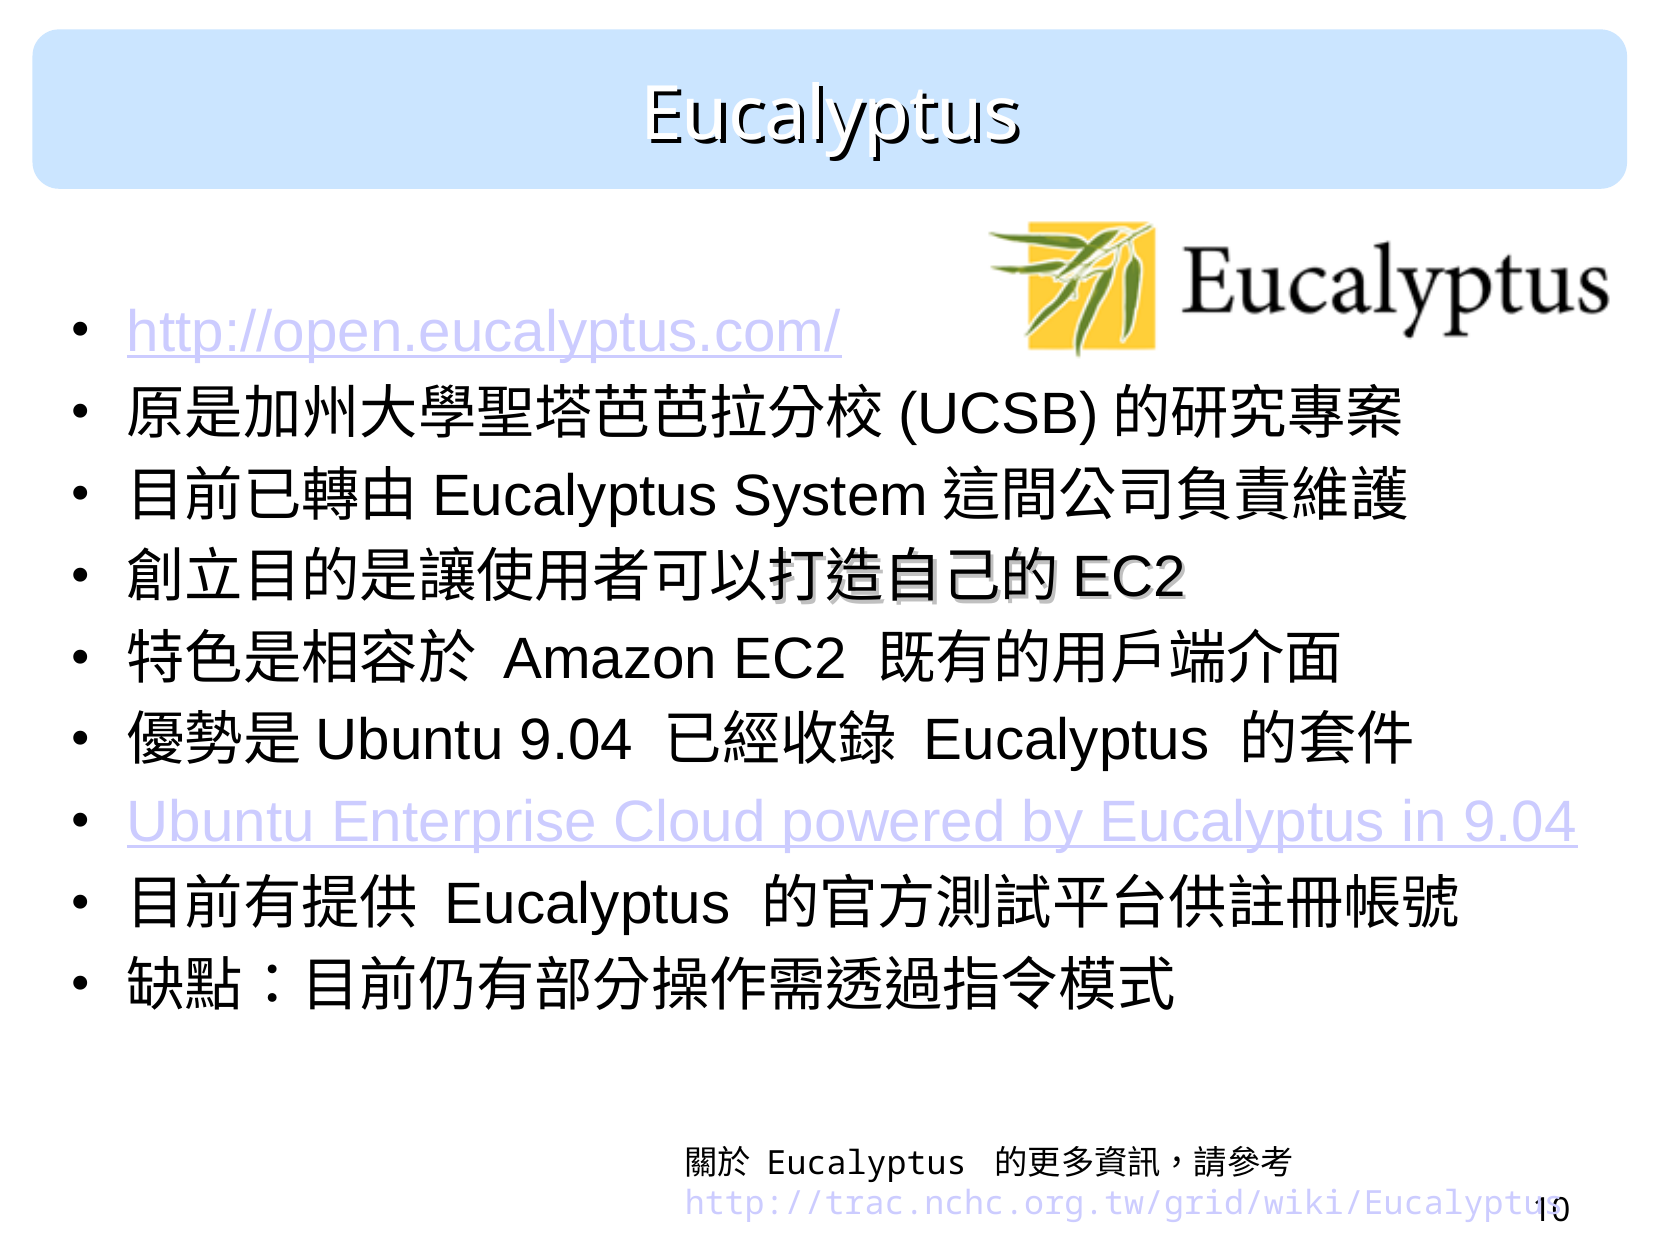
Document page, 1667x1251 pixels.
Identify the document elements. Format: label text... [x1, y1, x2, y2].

text_box http://open.eucalyptus.com/ 原是加州大學聖塔芭芭拉分校(UCSB)的研究專案 目前已轉由Eucalyptus System這間公司負責維護 創立目的是讓使用者可以打造自己的EC2 特色是相容於 Amazon EC2 既有的用戶端介面 優勢是Ubuntu 9.04 已經收錄 Eucalyptus 的套件 Ubuntu Enterprise Cloud powered by Eucalyptus in 9.04 目前有提供 Eucalyptus 的官方測試平台供註冊帳號 缺點：目前仍有部分操作需透過指令模式 [70, 295, 1636, 1098]
text_box 關於 Eucalyptus 的更多資訊，請參考 http://trac.nchc.org.tw/grid/wiki/Eucalyptus [664, 1127, 1642, 1235]
picture [987, 220, 1612, 295]
text_box Eucalyptus [32, 29, 1628, 189]
